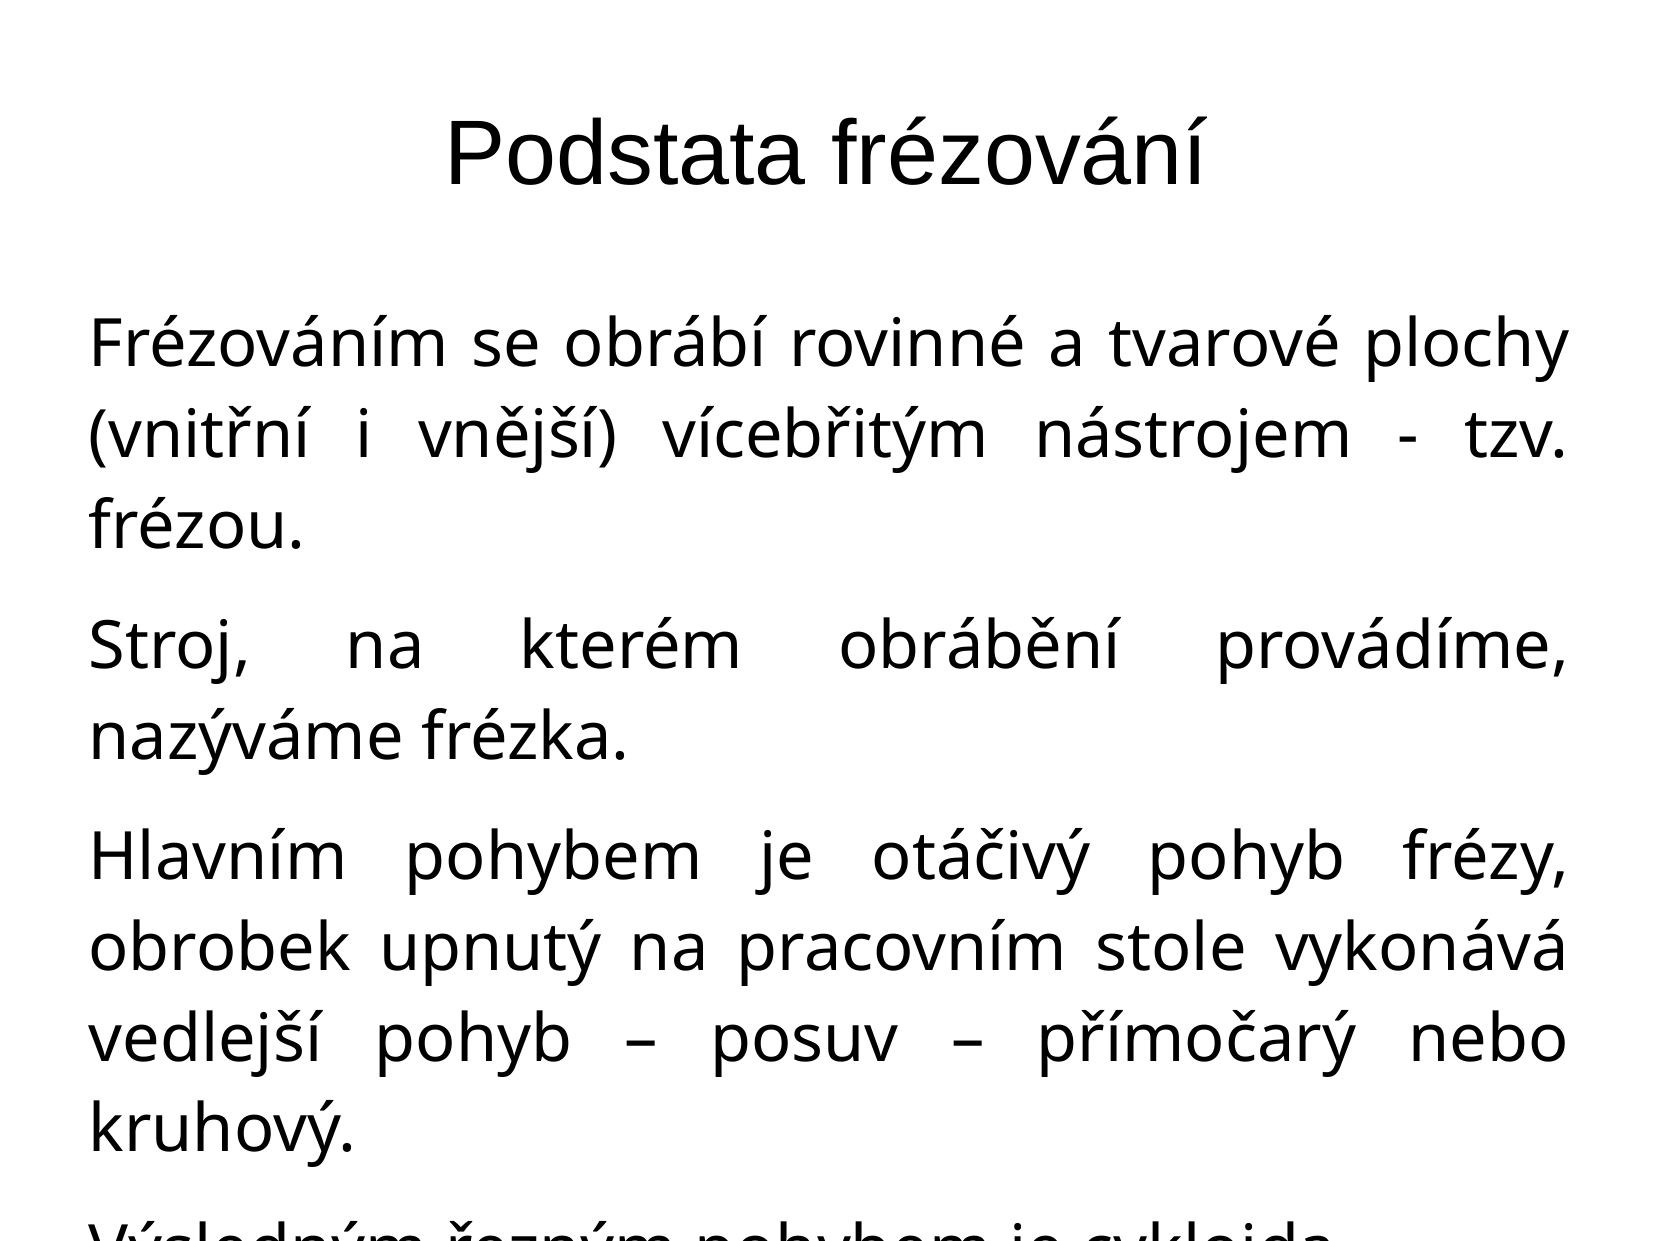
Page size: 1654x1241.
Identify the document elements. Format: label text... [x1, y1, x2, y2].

list Frézováním se obrábí rovinné a tvarové plochy (vnitřní i vnější) vícebřitým nástrojem - tzv. frézou. Stroj, na kterém obrábění provádíme, nazýváme frézka. Hlavním pohybem je otáčivý pohyb frézy, obrobek upnutý na pracovním stole vykonává vedlejší pohyb – posuv – přímočarý nebo kruhový. Výsledným řezným pohybem je cykloida. [88, 295, 1571, 1114]
title Podstata frézování [82, 49, 1571, 257]
